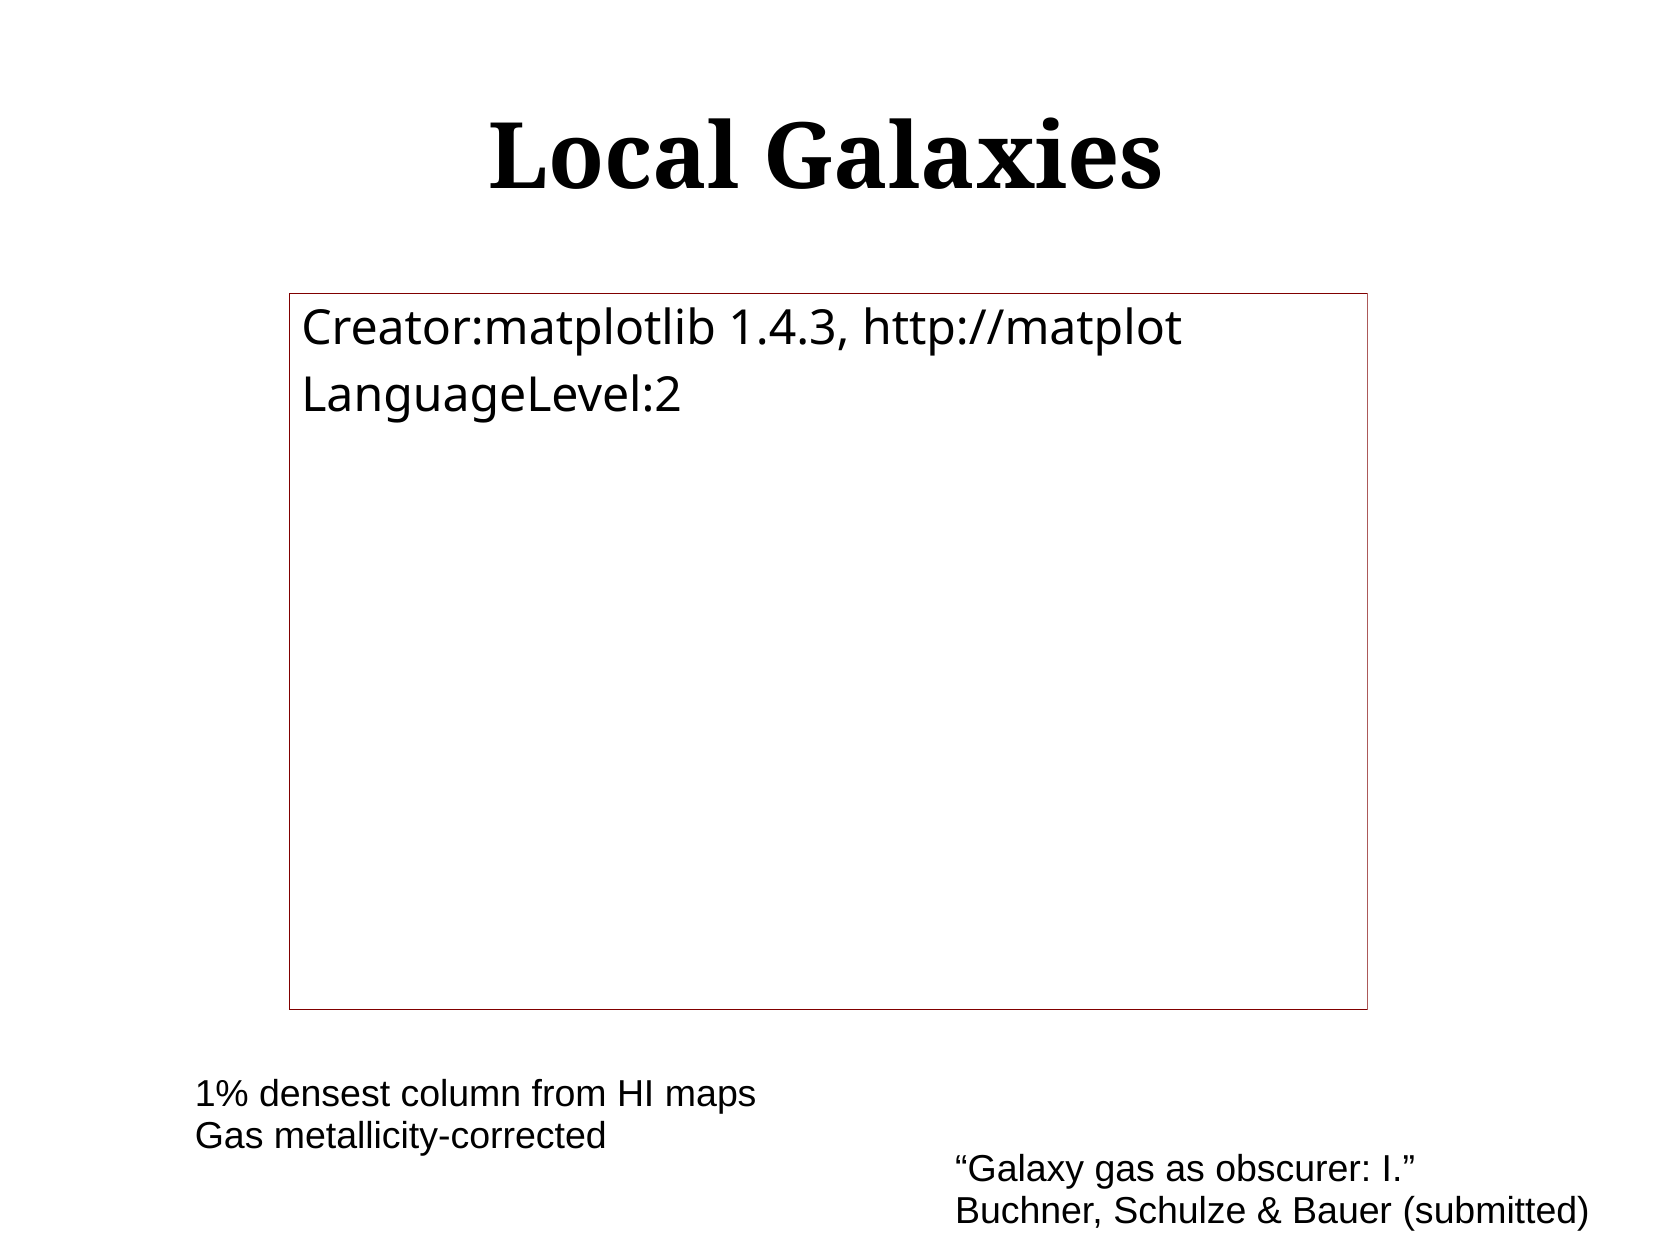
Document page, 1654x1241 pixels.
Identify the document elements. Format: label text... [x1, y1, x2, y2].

text_box “Galaxy gas as obscurer: I.” Buchner, Schulze & Bauer (submitted) [940, 1140, 1646, 1239]
text_box 1% densest column from HI maps Gas metallicity-corrected [180, 1065, 1171, 1171]
title Local Galaxies [82, 49, 1571, 257]
picture [285, 290, 1368, 1010]
